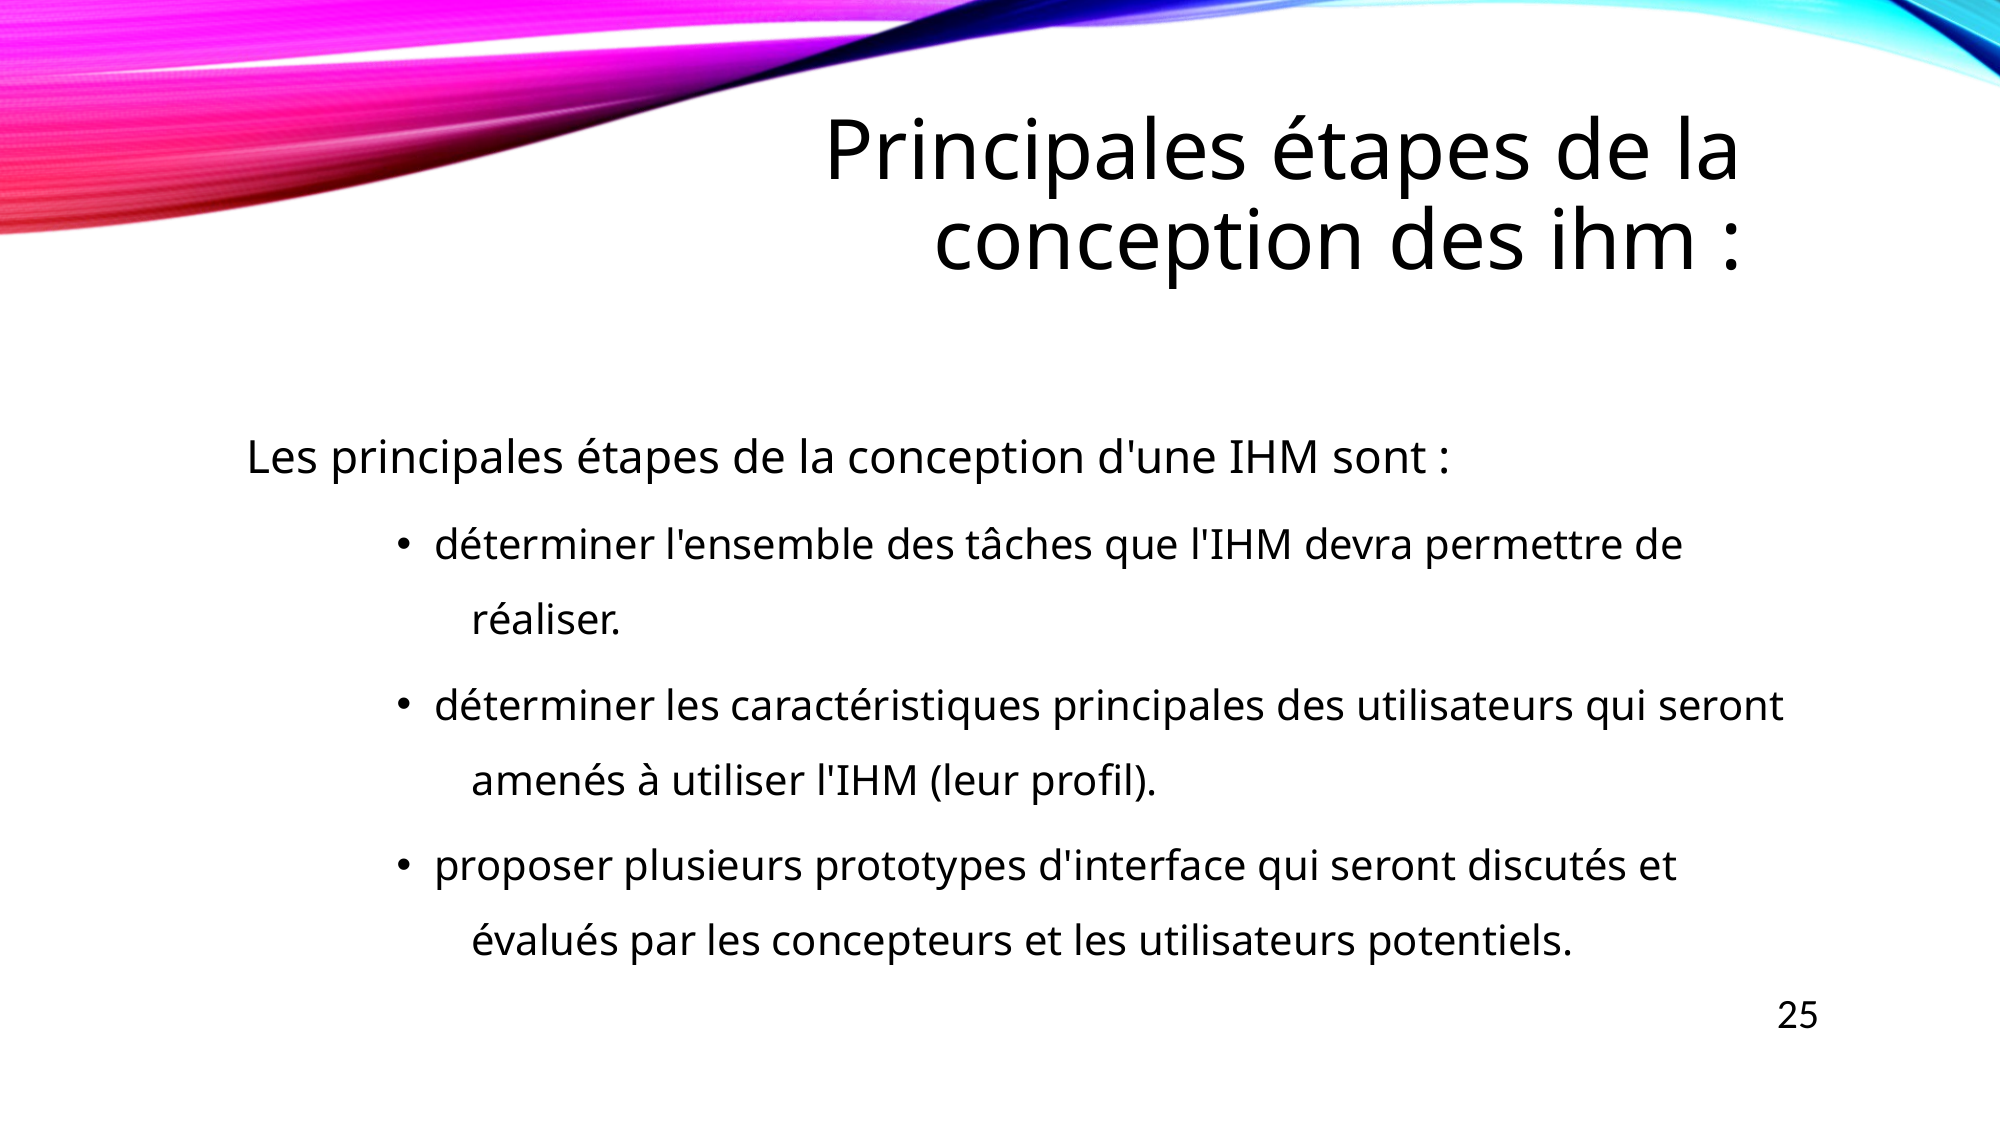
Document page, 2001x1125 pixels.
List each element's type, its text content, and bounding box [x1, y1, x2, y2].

list Les principales étapes de la conception d'une IHM sont : déterminer l'ensemble des tâches que l'IHM devra permettre de réaliser. déterminer les caractéristiques principales des utilisateurs qui seront amenés à utiliser l'IHM (leur profil). proposer plusieurs prototypes d'interface qui seront discutés et évalués par les concepteurs et les utilisateurs potentiels. [231, 392, 1808, 1068]
picture [0, 0, 2000, 237]
title Principales étapes de la conception des ihm : [808, 99, 1904, 362]
text_box <numéro> [1761, 979, 1853, 1042]
